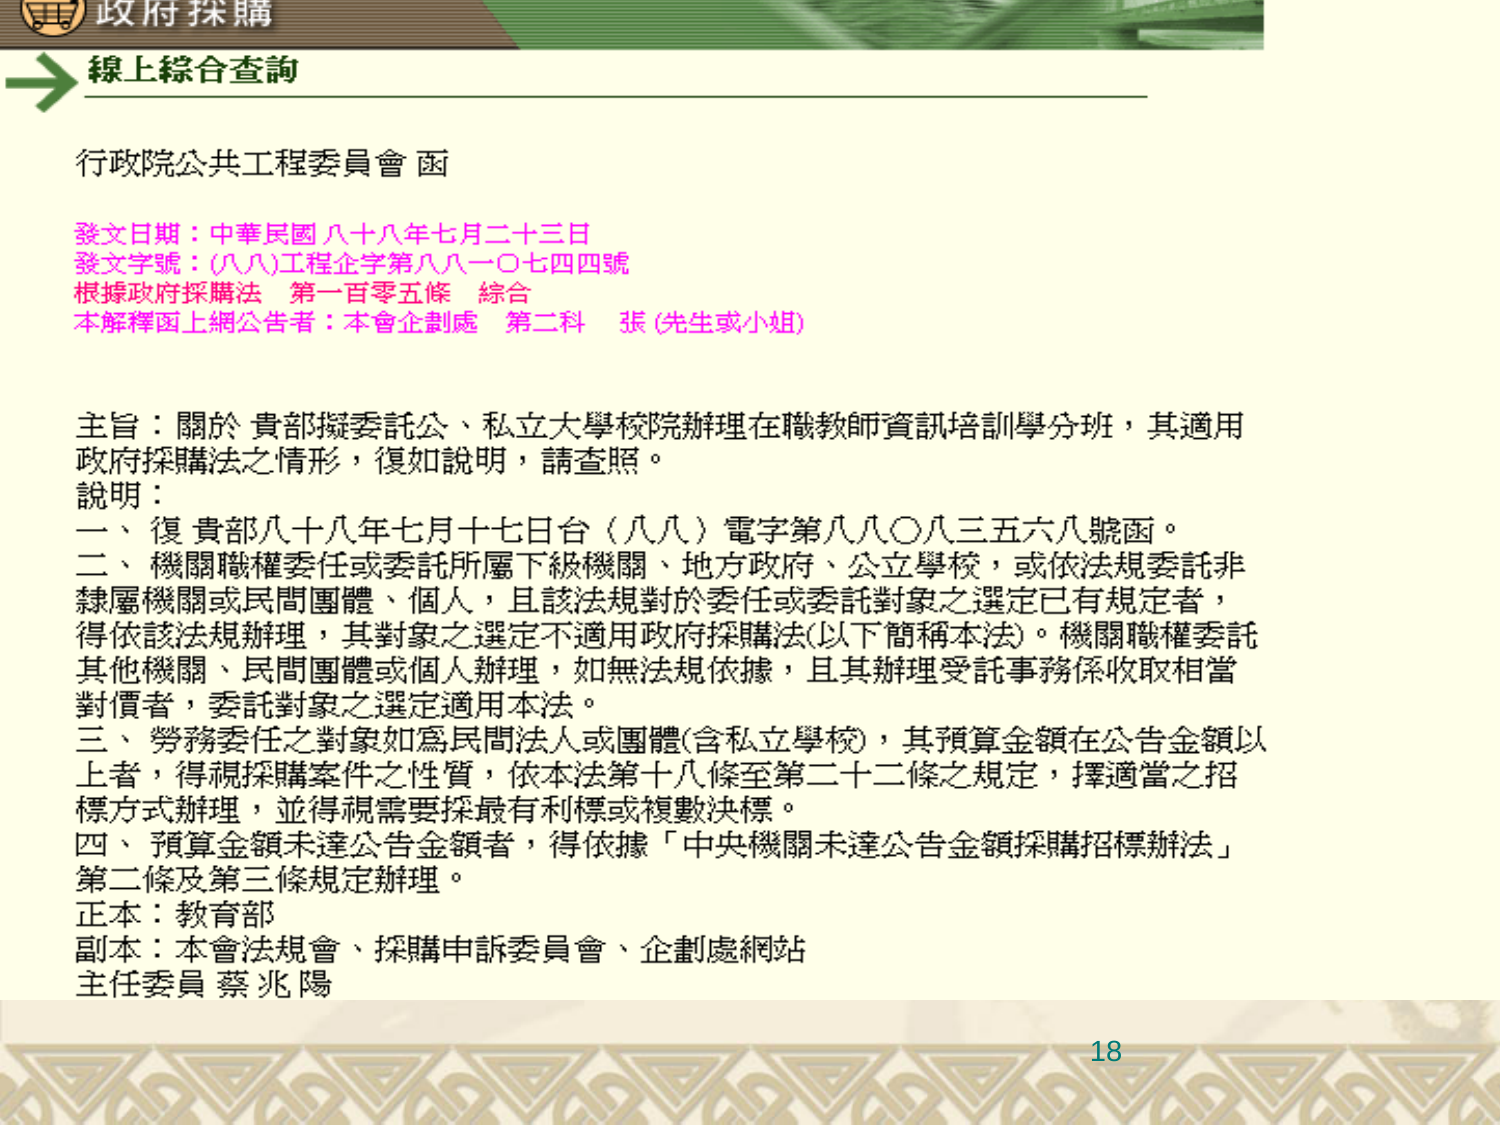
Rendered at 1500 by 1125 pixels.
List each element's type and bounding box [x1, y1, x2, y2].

text_box [1074, 1024, 1451, 1103]
picture [0, 0, 1500, 1000]
